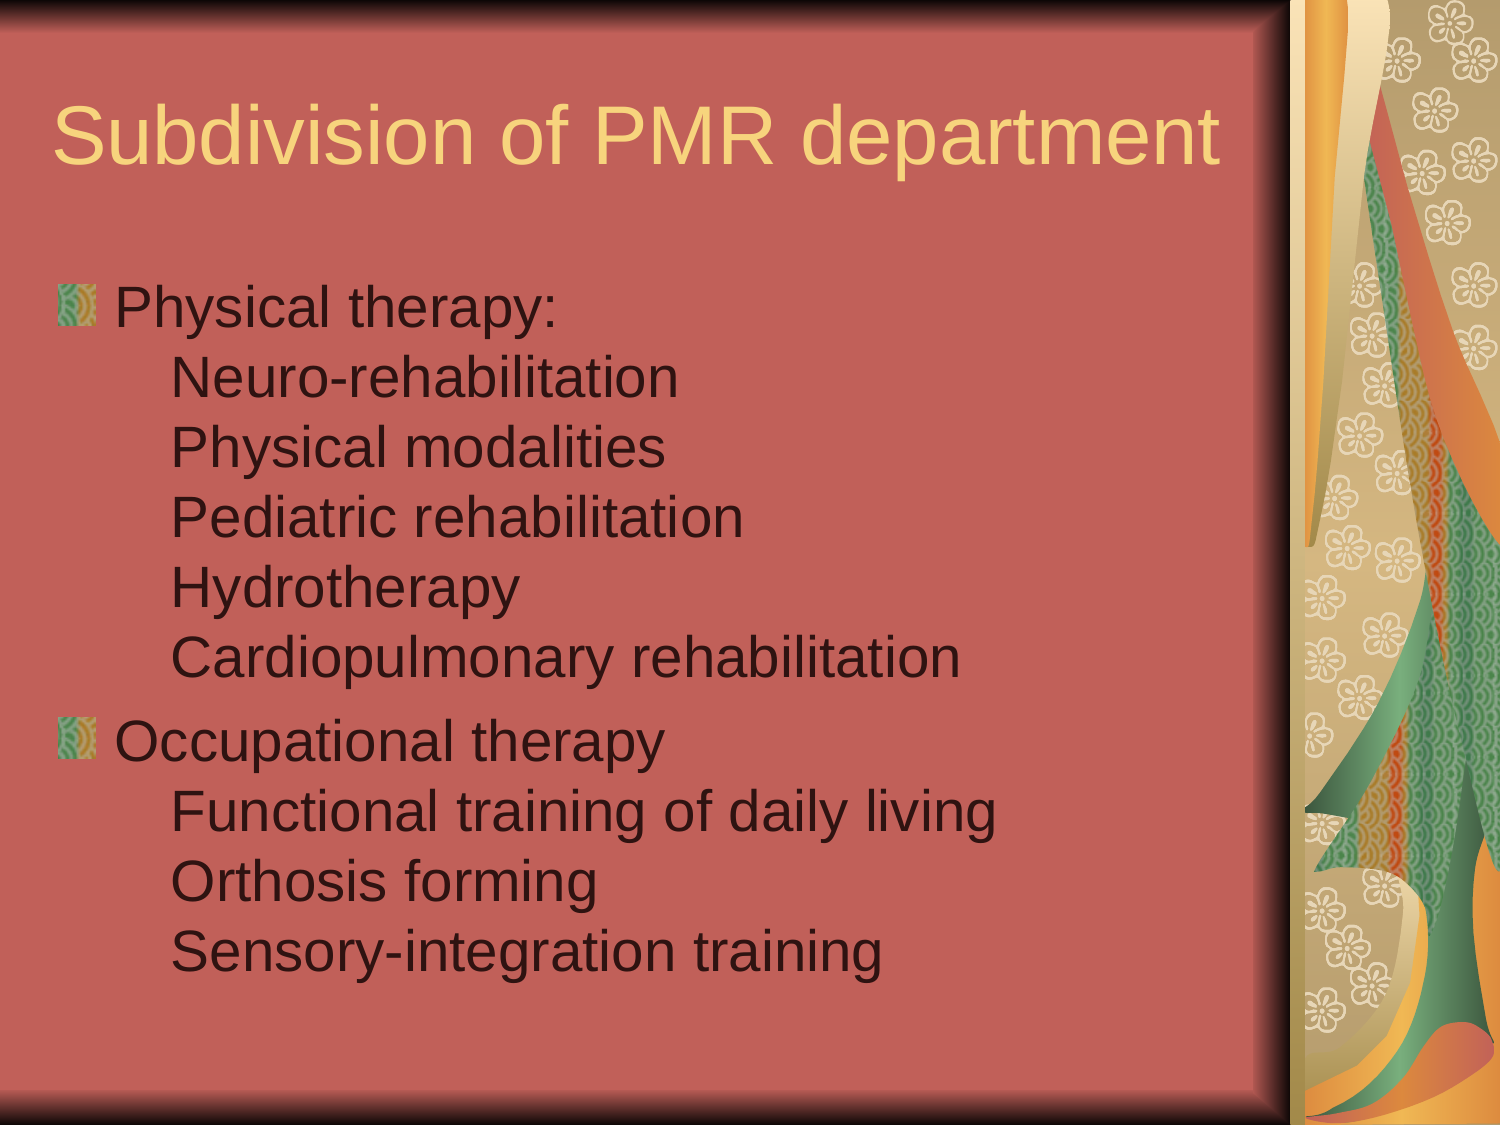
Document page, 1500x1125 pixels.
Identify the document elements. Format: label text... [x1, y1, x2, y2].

list Physical therapy: Neuro-rehabilitation Physical modalities Pediatric rehabilitation Hydrotherapy Cardiopulmonary rehabilitation Occupational therapy Functional training of daily living Orthosis forming Sensory-integration training [43, 262, 1255, 1001]
title Subdivision of PMR department [35, 37, 1263, 225]
